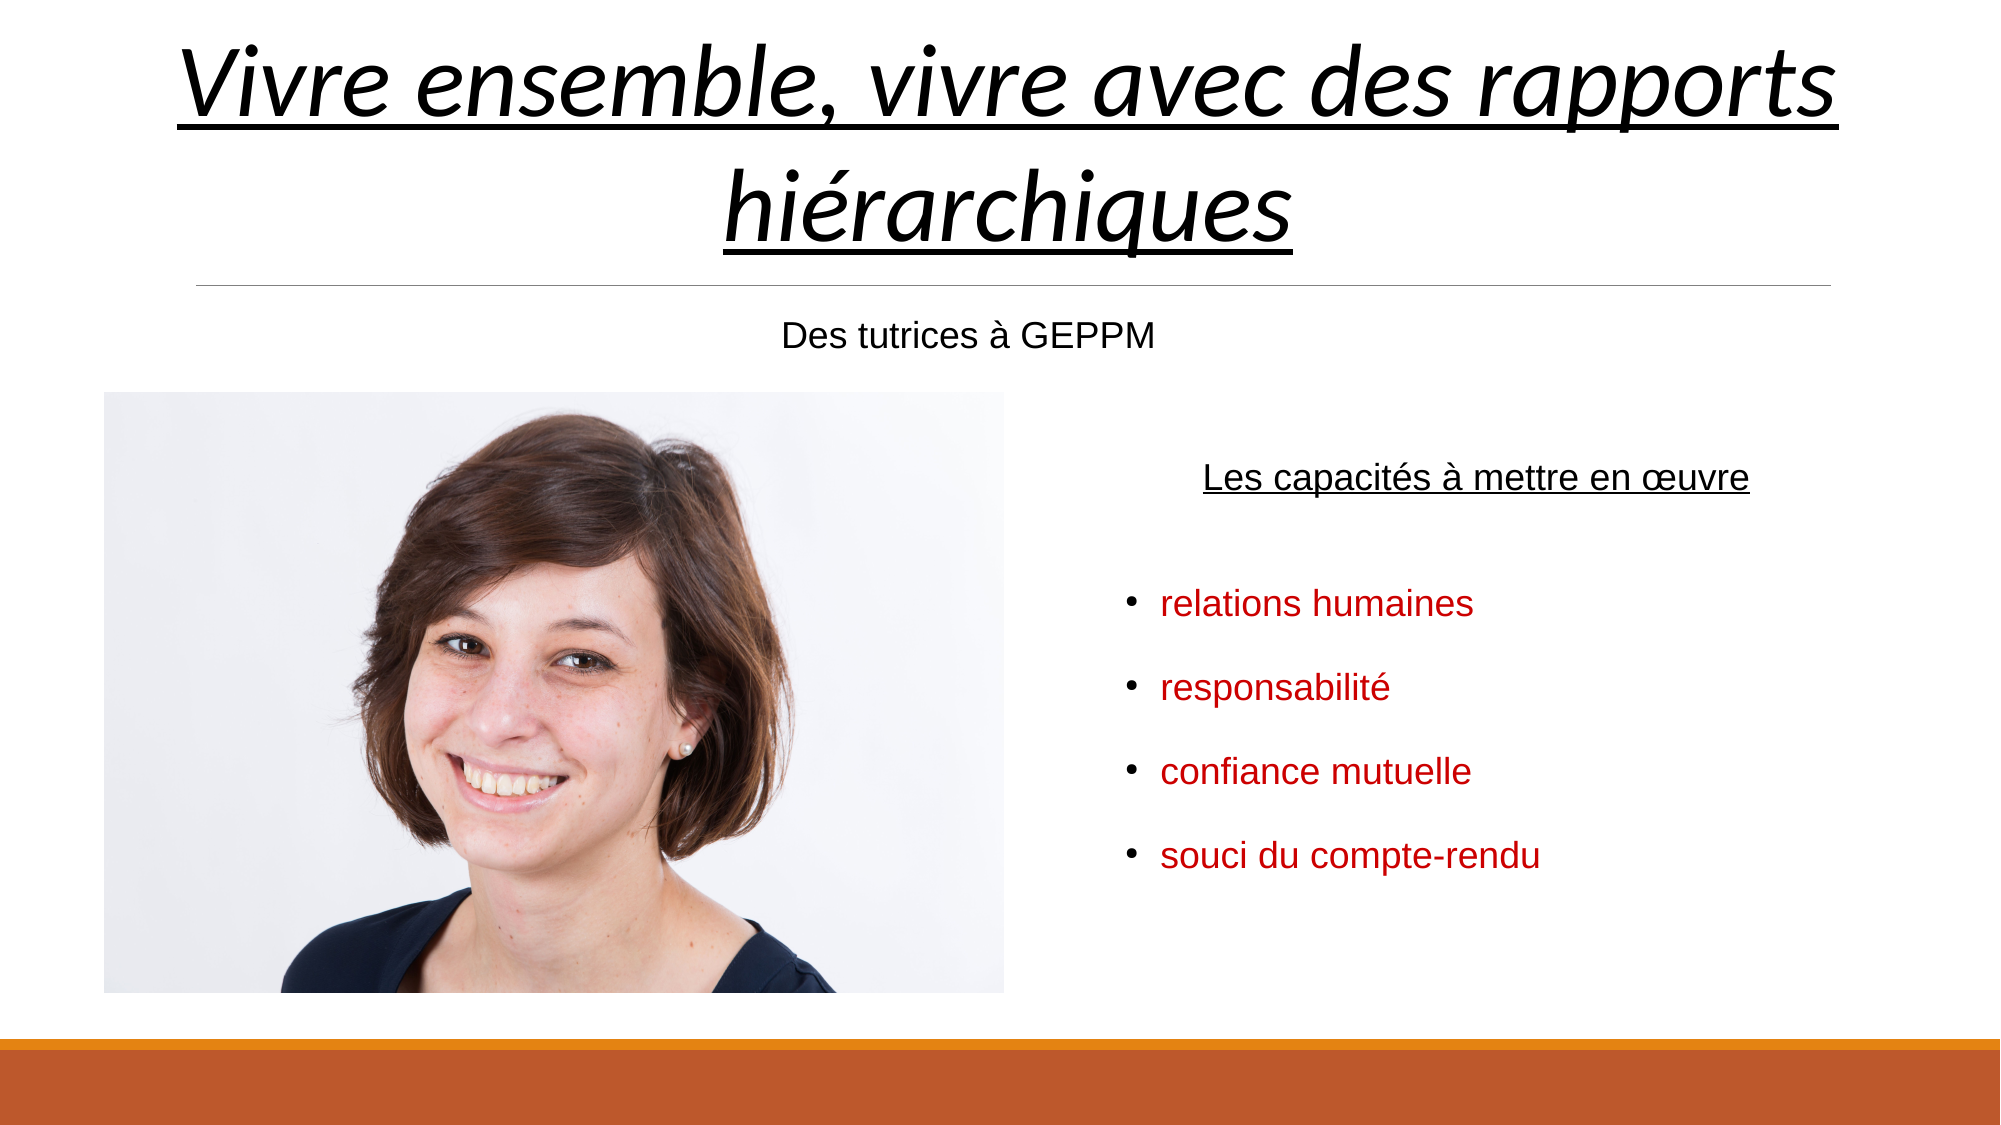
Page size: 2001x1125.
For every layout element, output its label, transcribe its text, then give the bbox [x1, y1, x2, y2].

text_box Vivre ensemble, vivre avec des rapports hiérarchiques [0, 5, 2000, 271]
text_box Les capacités à mettre en œuvre relations humaines responsabilité confiance mutuelle souci du compte-rendu [1110, 448, 1843, 885]
text_box Des tutrices à GEPPM [188, 307, 1749, 364]
picture [104, 392, 1004, 993]
